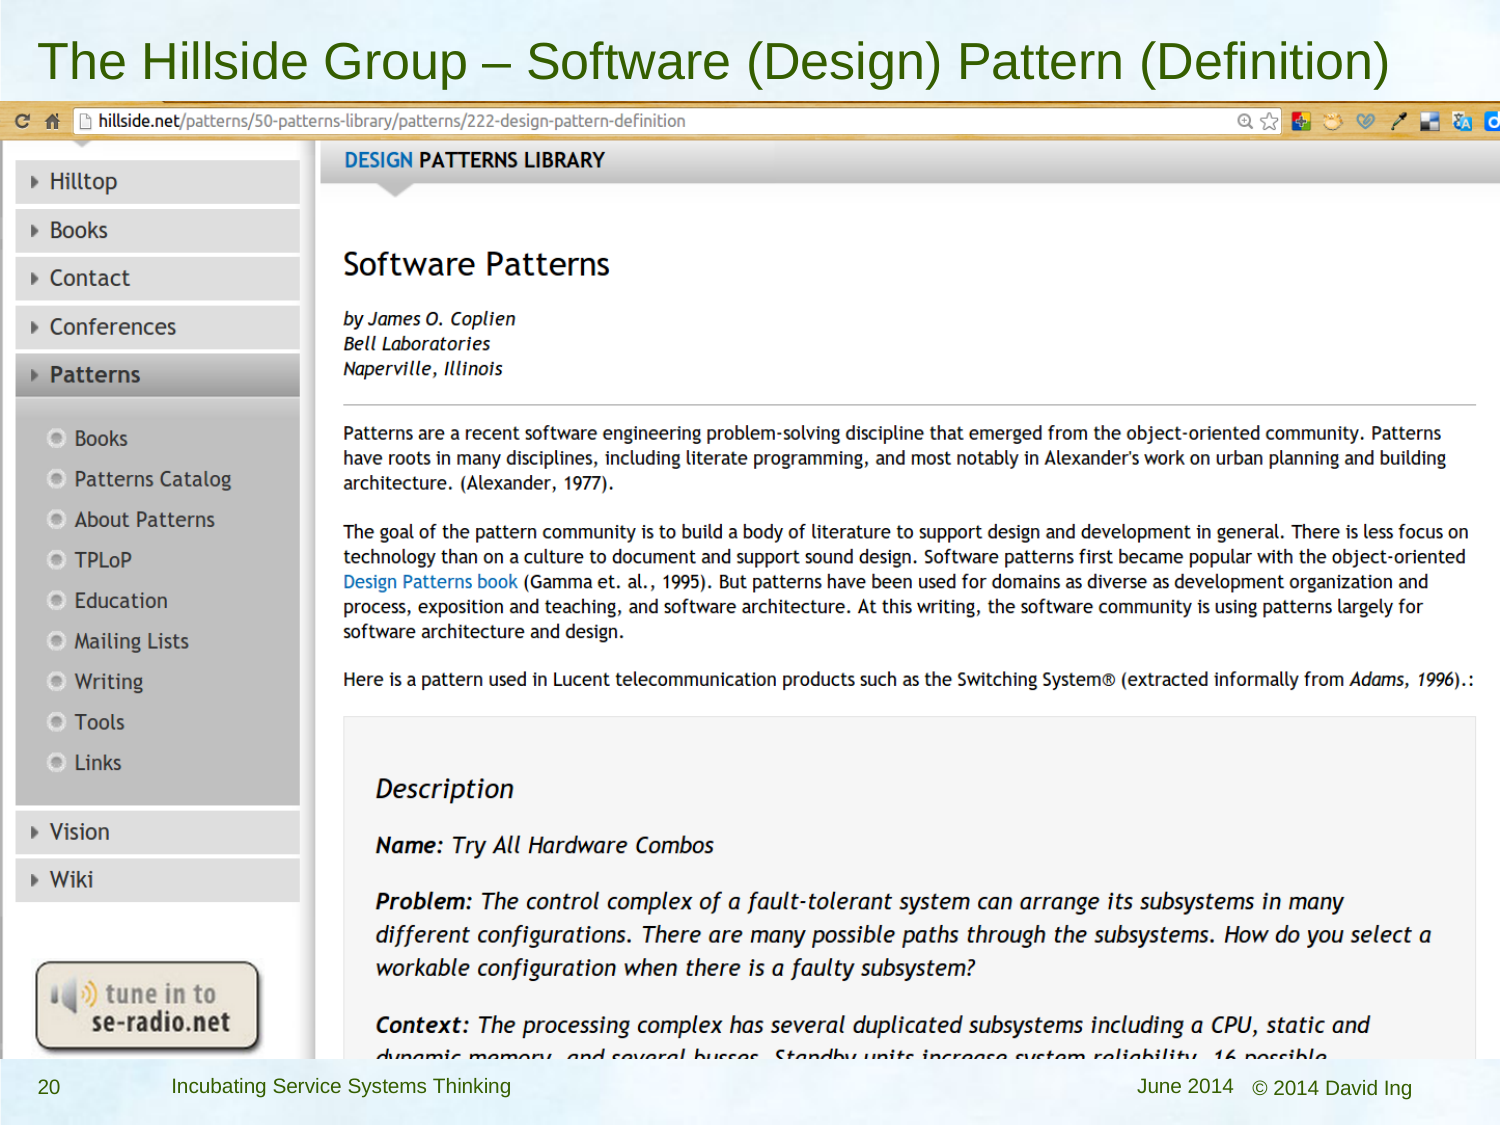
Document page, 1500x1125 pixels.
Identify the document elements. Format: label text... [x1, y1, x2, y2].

title The Hillside Group – Software (Design) Pattern (Definition) [37, 37, 1463, 101]
picture [0, 0, 1500, 1125]
text_box Source: http://hillside.net/patterns/50-patterns-library/patterns/222-design-pattern-definition [30, 1059, 1426, 1088]
